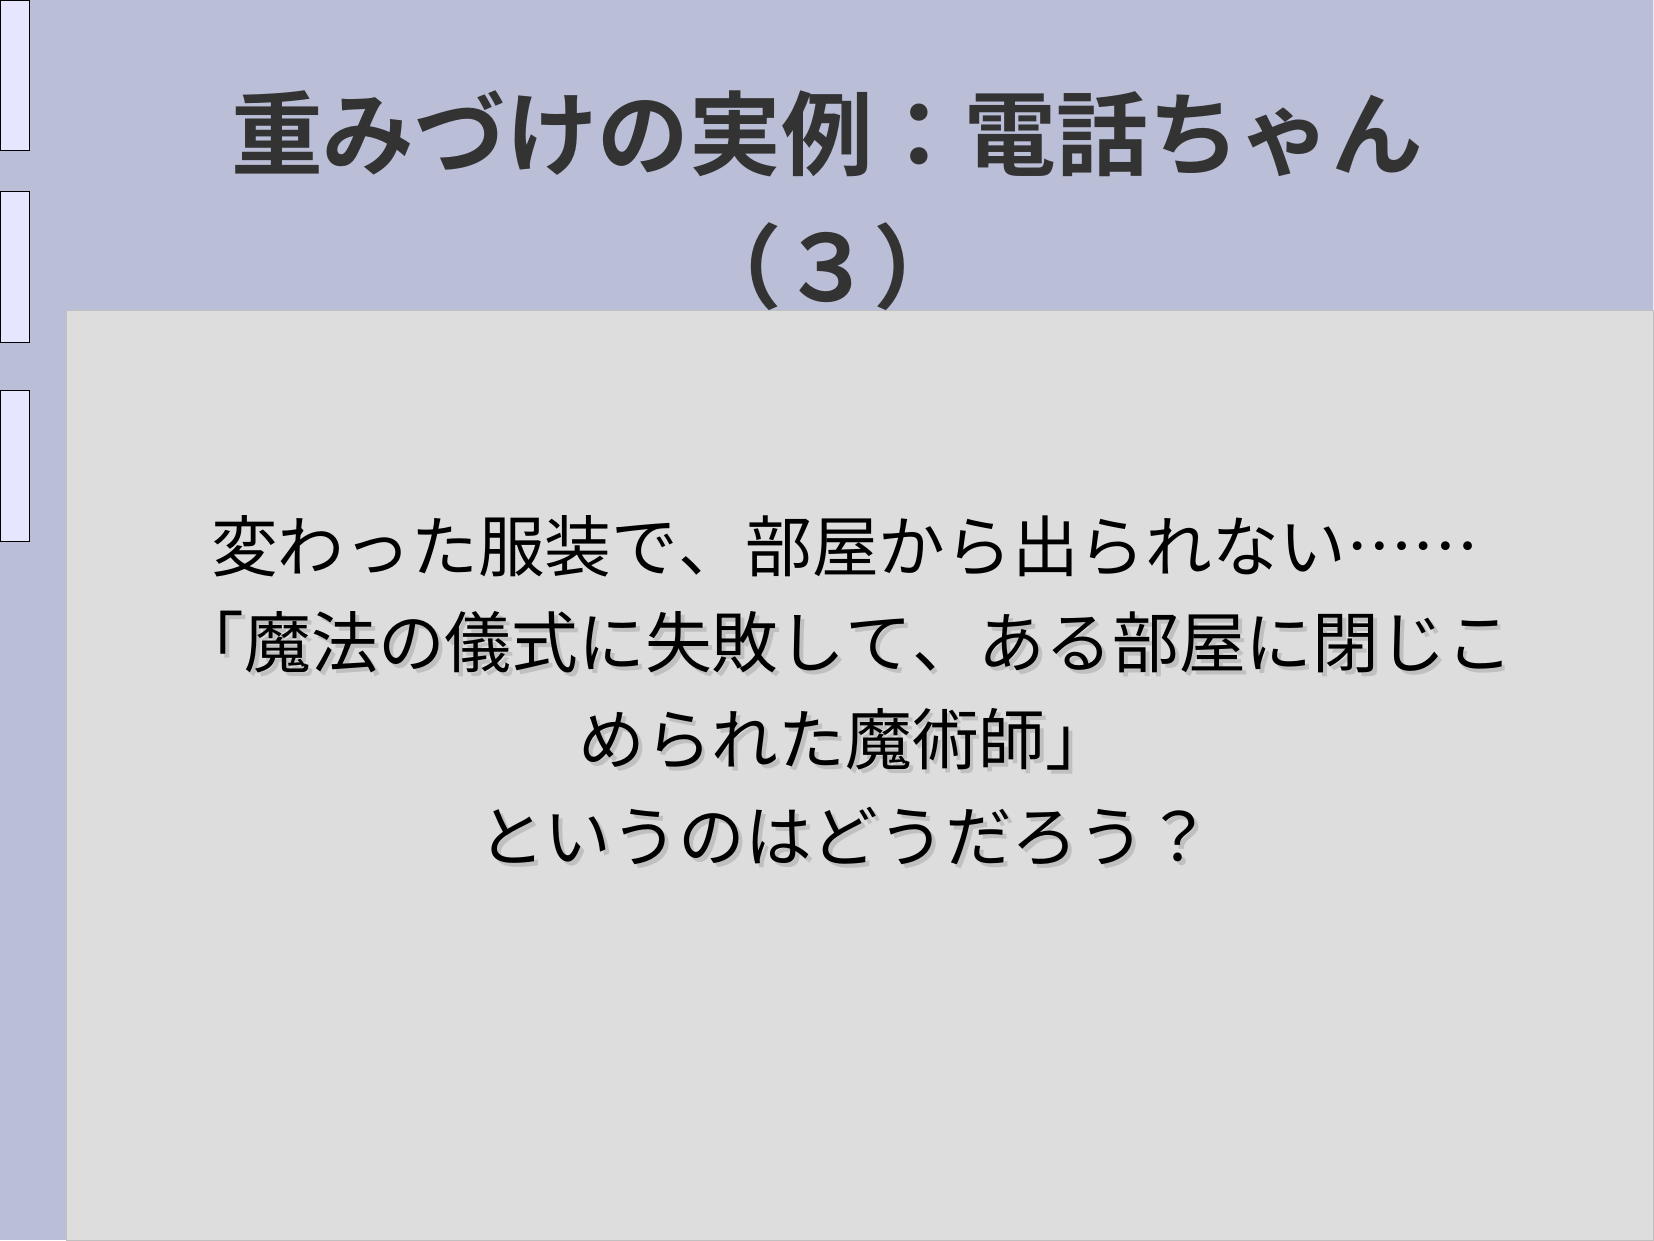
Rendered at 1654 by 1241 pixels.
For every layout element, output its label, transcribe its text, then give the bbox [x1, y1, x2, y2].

title 重みづけの実例：電話ちゃん（３） [121, 91, 1534, 299]
subtitle 変わった服装で、部屋から出られない…… 「魔法の儀式に失敗して、ある部屋に閉じこめられた魔術師」 というのはどうだろう？ [121, 344, 1534, 1127]
